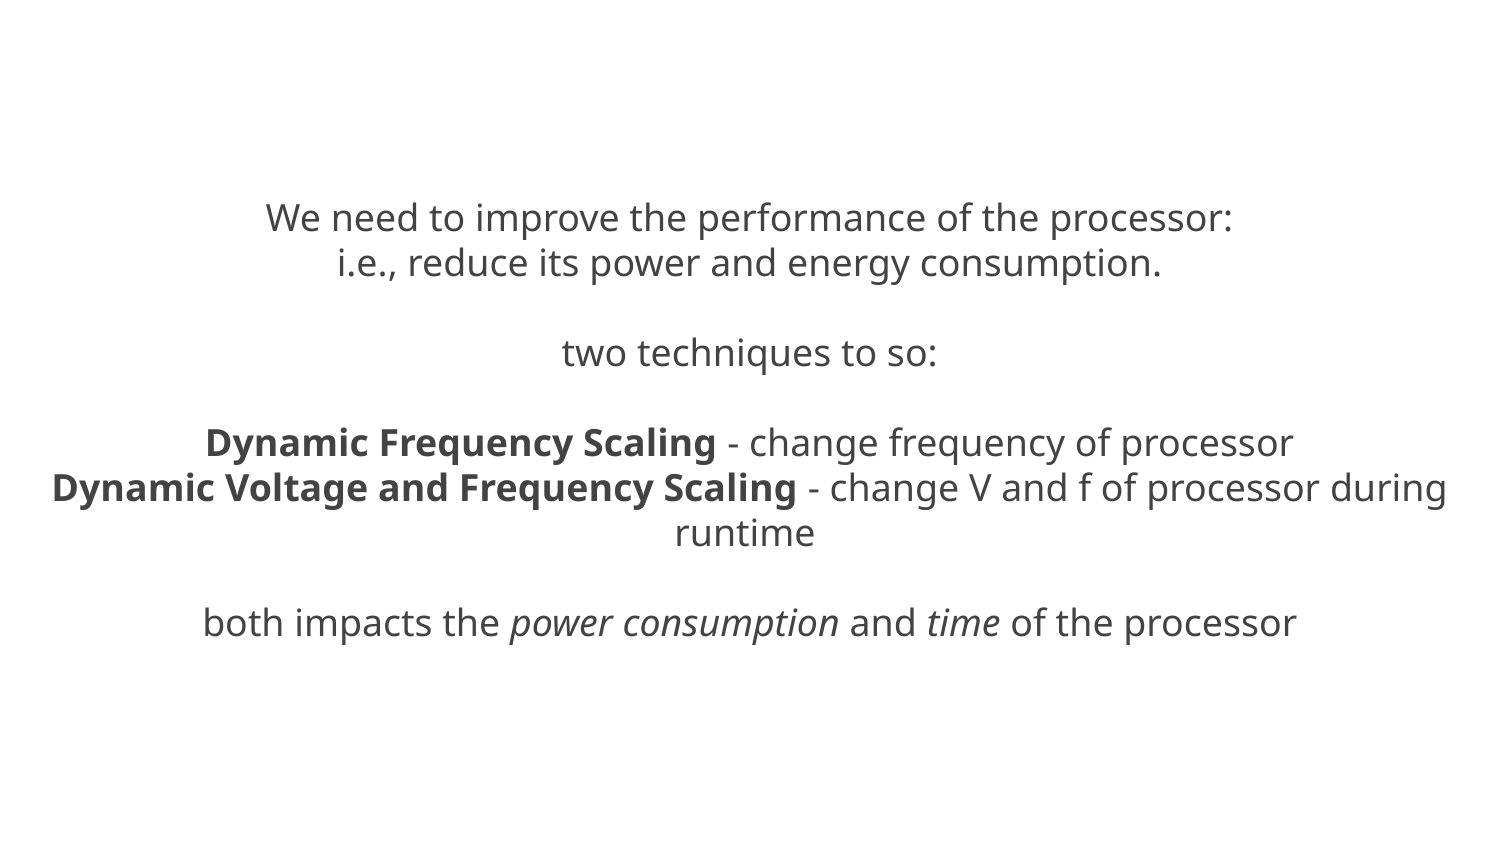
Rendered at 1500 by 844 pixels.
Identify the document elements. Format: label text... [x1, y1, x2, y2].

text_box We need to improve the performance of the processor: i.e., reduce its power and energy consumption. two techniques to so: Dynamic Frequency Scaling - change frequency of processor Dynamic Voltage and Frequency Scaling - change V and f of processor during runtime both impacts the power consumption and time of the processor [0, 179, 1500, 842]
